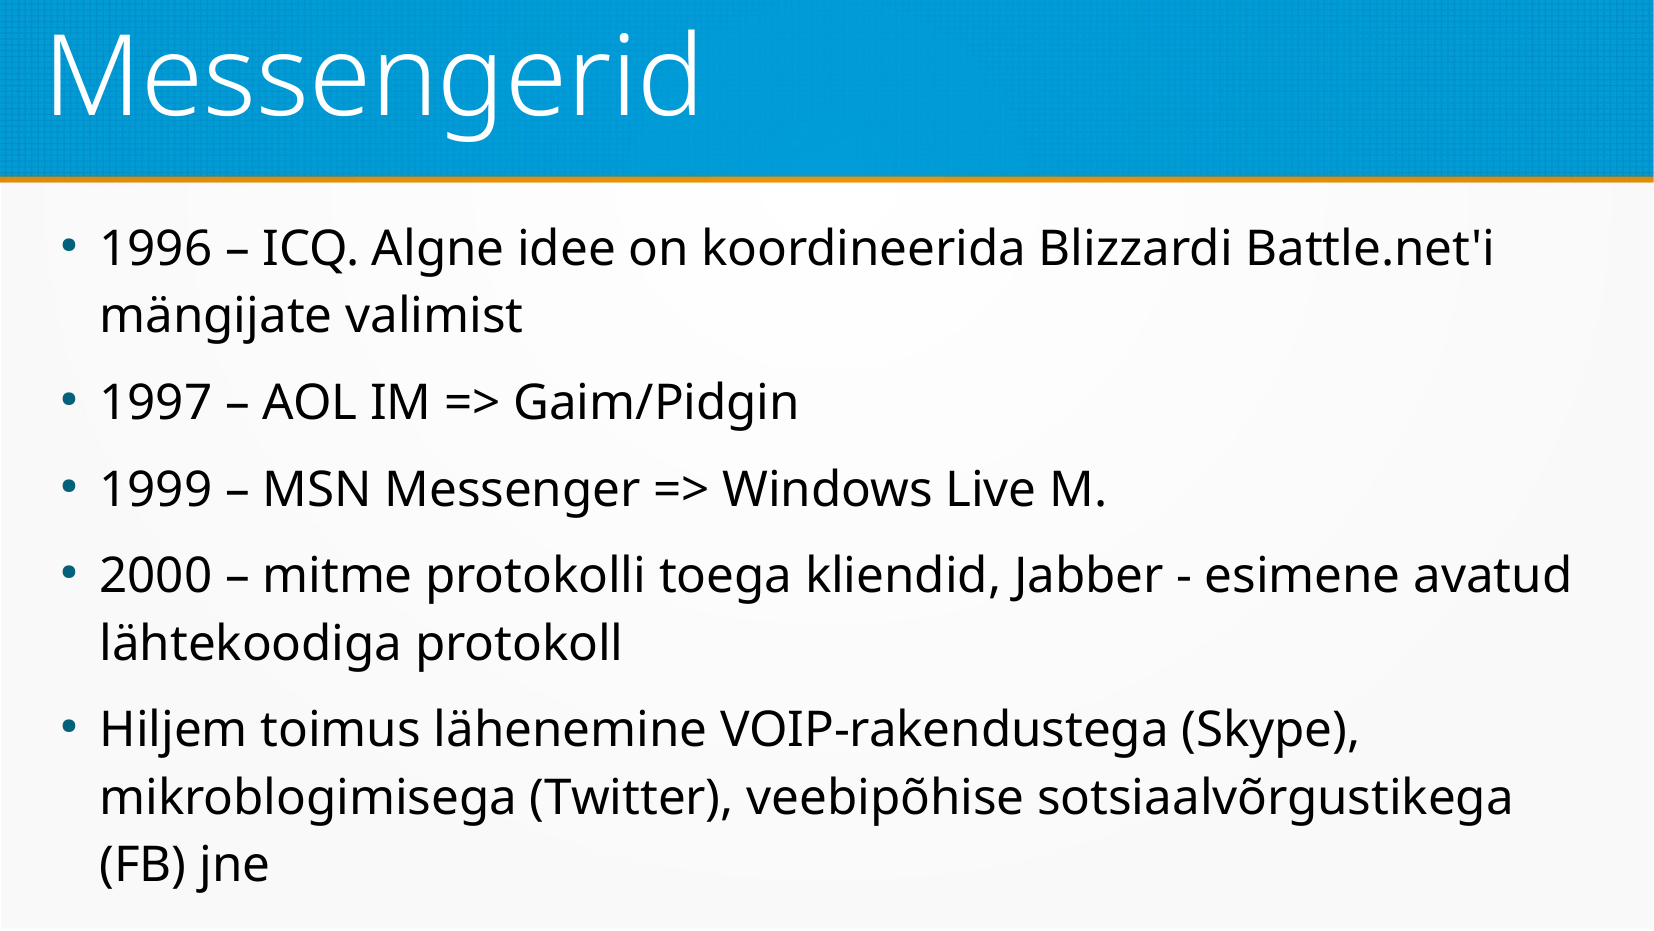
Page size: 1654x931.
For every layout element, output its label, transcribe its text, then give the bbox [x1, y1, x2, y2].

list 1996 – ICQ. Algne idee on koordineerida Blizzardi Battle.net'i mängijate valimist 1997 – AOL IM => Gaim/Pidgin 1999 – MSN Messenger => Windows Live M. 2000 – mitme protokolli toega kliendid, Jabber - esimene avatud lähtekoodiga protokoll Hiljem toimus lähenemine VOIP-rakendustega (Skype), mikroblogimisega (Twitter), veebipõhise sotsiaalvõrgustikega (FB) jne [47, 212, 1607, 902]
picture [0, 175, 1654, 931]
title Messengerid [43, 0, 1619, 149]
